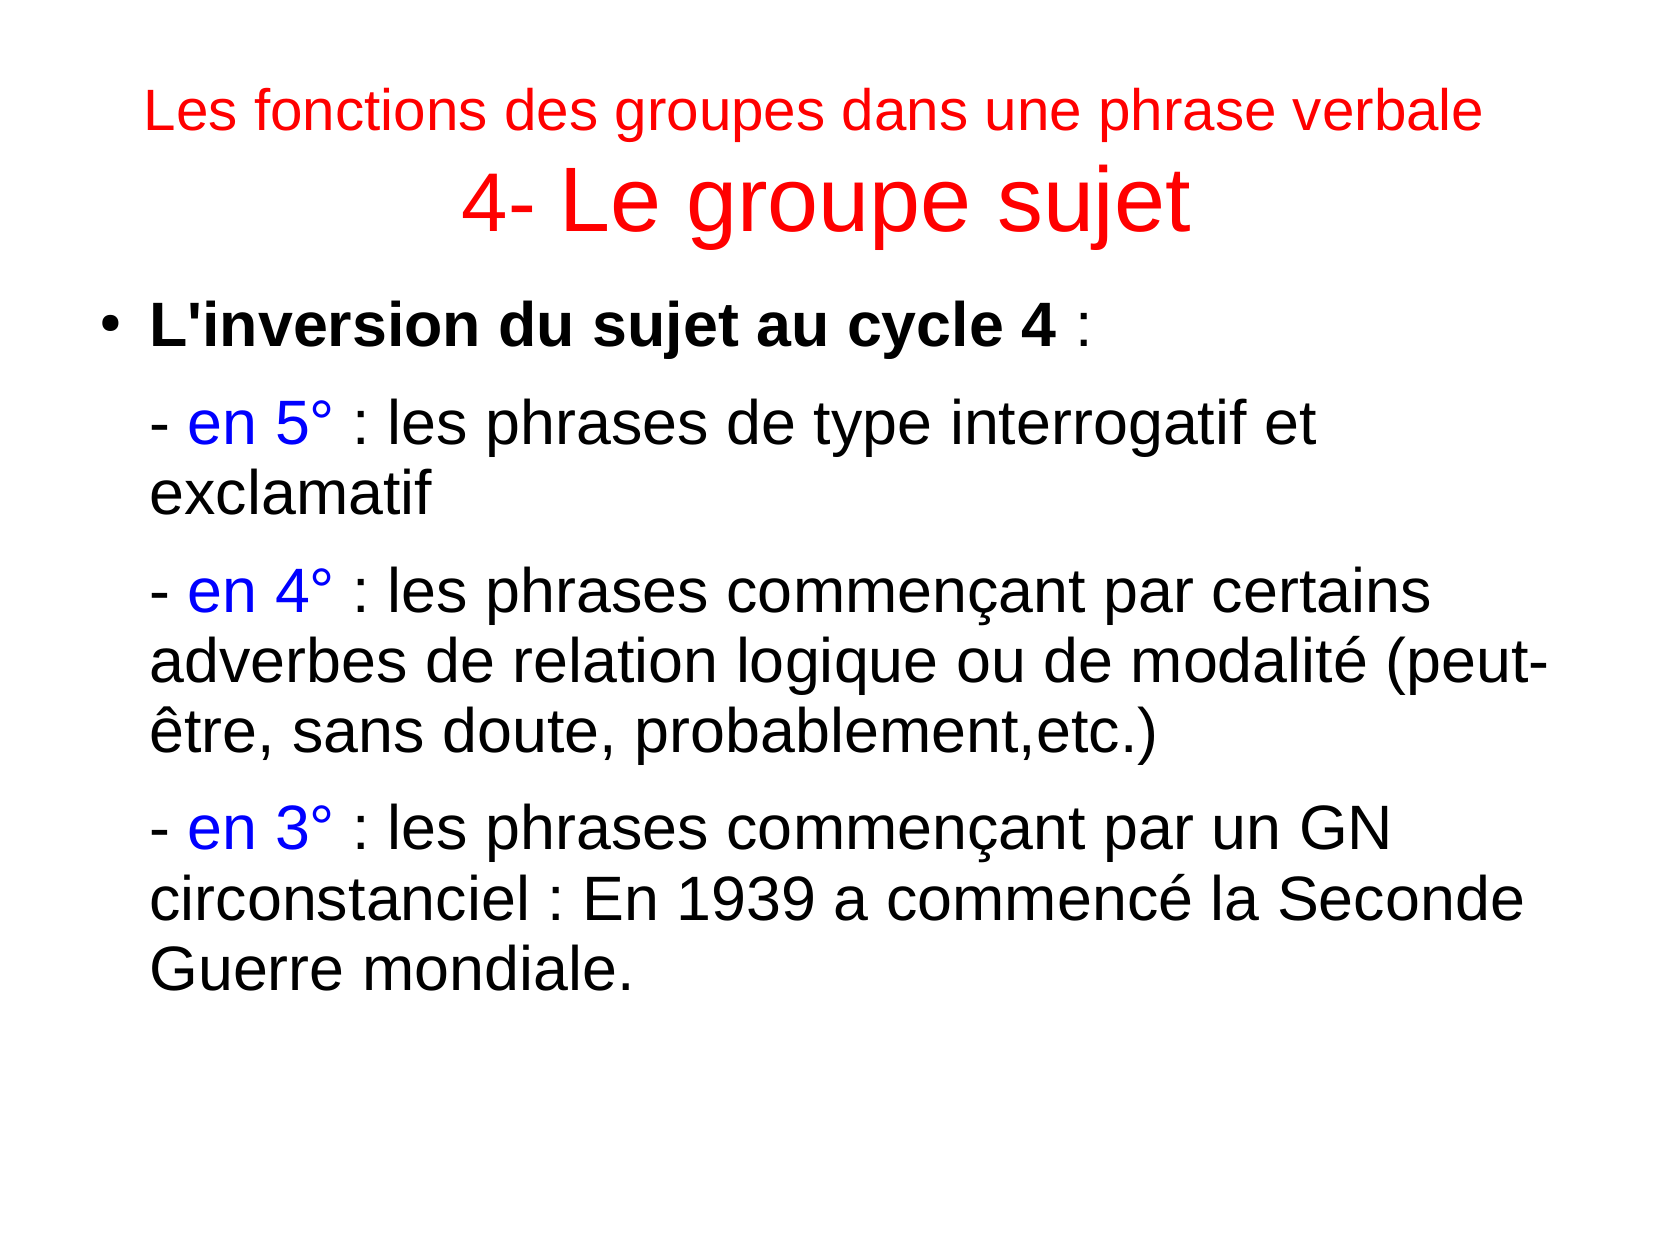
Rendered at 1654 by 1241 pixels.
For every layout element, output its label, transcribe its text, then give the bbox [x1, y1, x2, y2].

list L'inversion du sujet au cycle 4 : - en 5° : les phrases de type interrogatif et exclamatif - en 4° : les phrases commençant par certains adverbes de relation logique ou de modalité (peut-être, sans doute, probablement,etc.) - en 3° : les phrases commençant par un GN circonstanciel : En 1939 a commencé la Seconde Guerre mondiale. [82, 290, 1571, 1010]
title Les fonctions des groupes dans une phrase verbale 4- Le groupe sujet [82, 49, 1571, 257]
